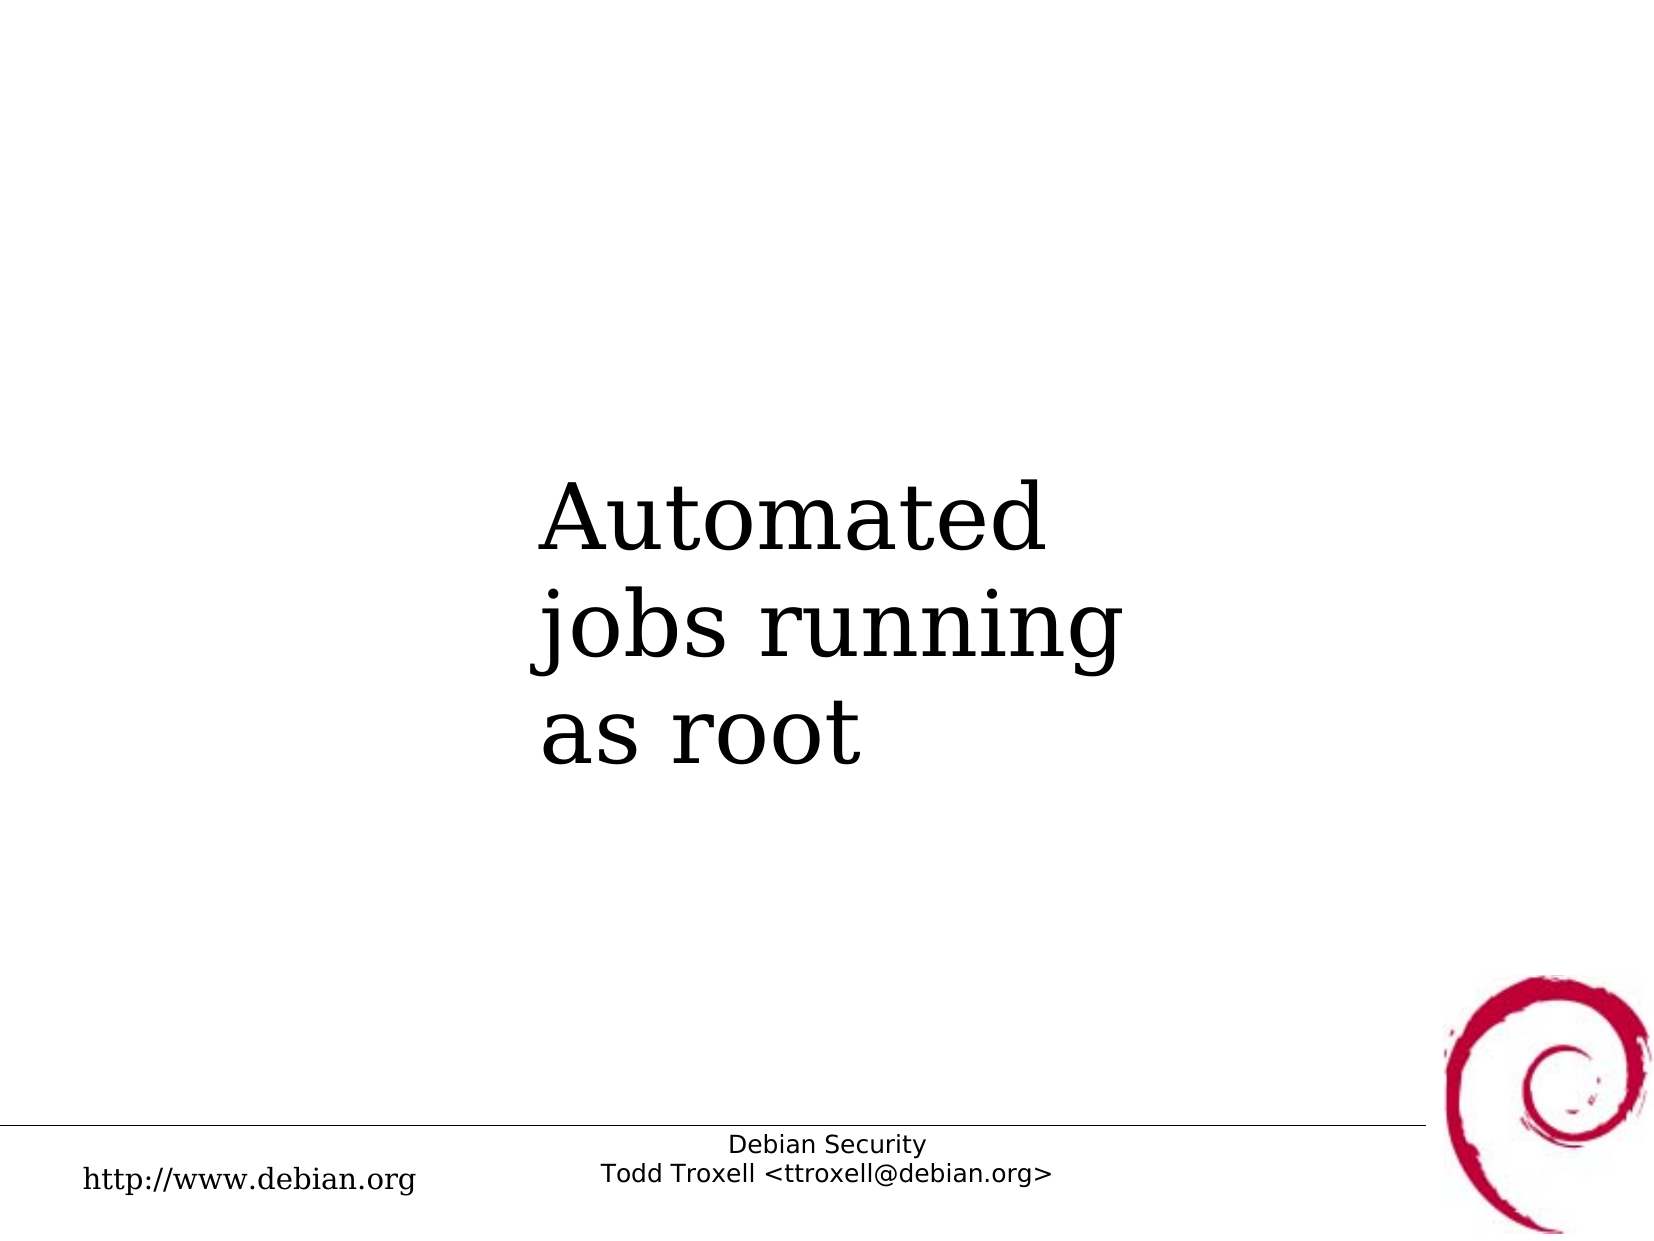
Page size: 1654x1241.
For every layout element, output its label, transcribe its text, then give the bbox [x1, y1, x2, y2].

text_box Automated jobs running as root [525, 457, 1238, 793]
picture [1443, 975, 1654, 1234]
